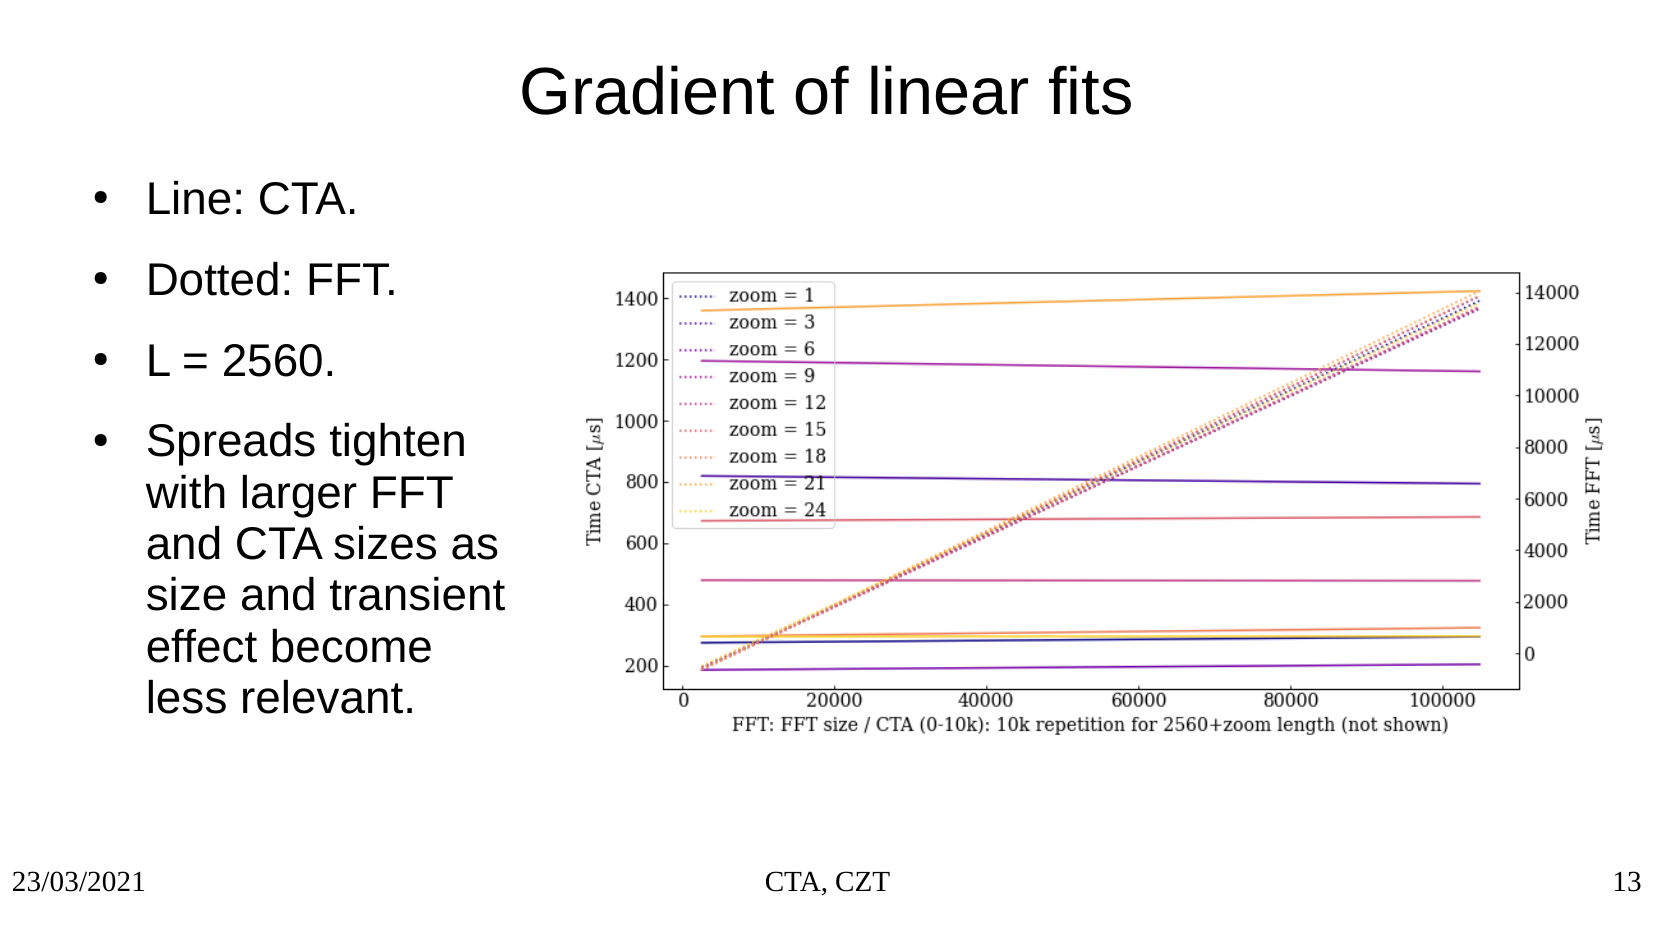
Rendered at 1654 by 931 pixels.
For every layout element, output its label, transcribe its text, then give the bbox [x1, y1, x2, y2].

picture [525, 206, 1629, 758]
title Gradient of linear fits [82, 13, 1571, 169]
list Line: CTA. Dotted: FFT. L = 2560. Spreads tighten with larger FFT and CTA sizes as size and transient effect become less relevant. [75, 173, 526, 826]
